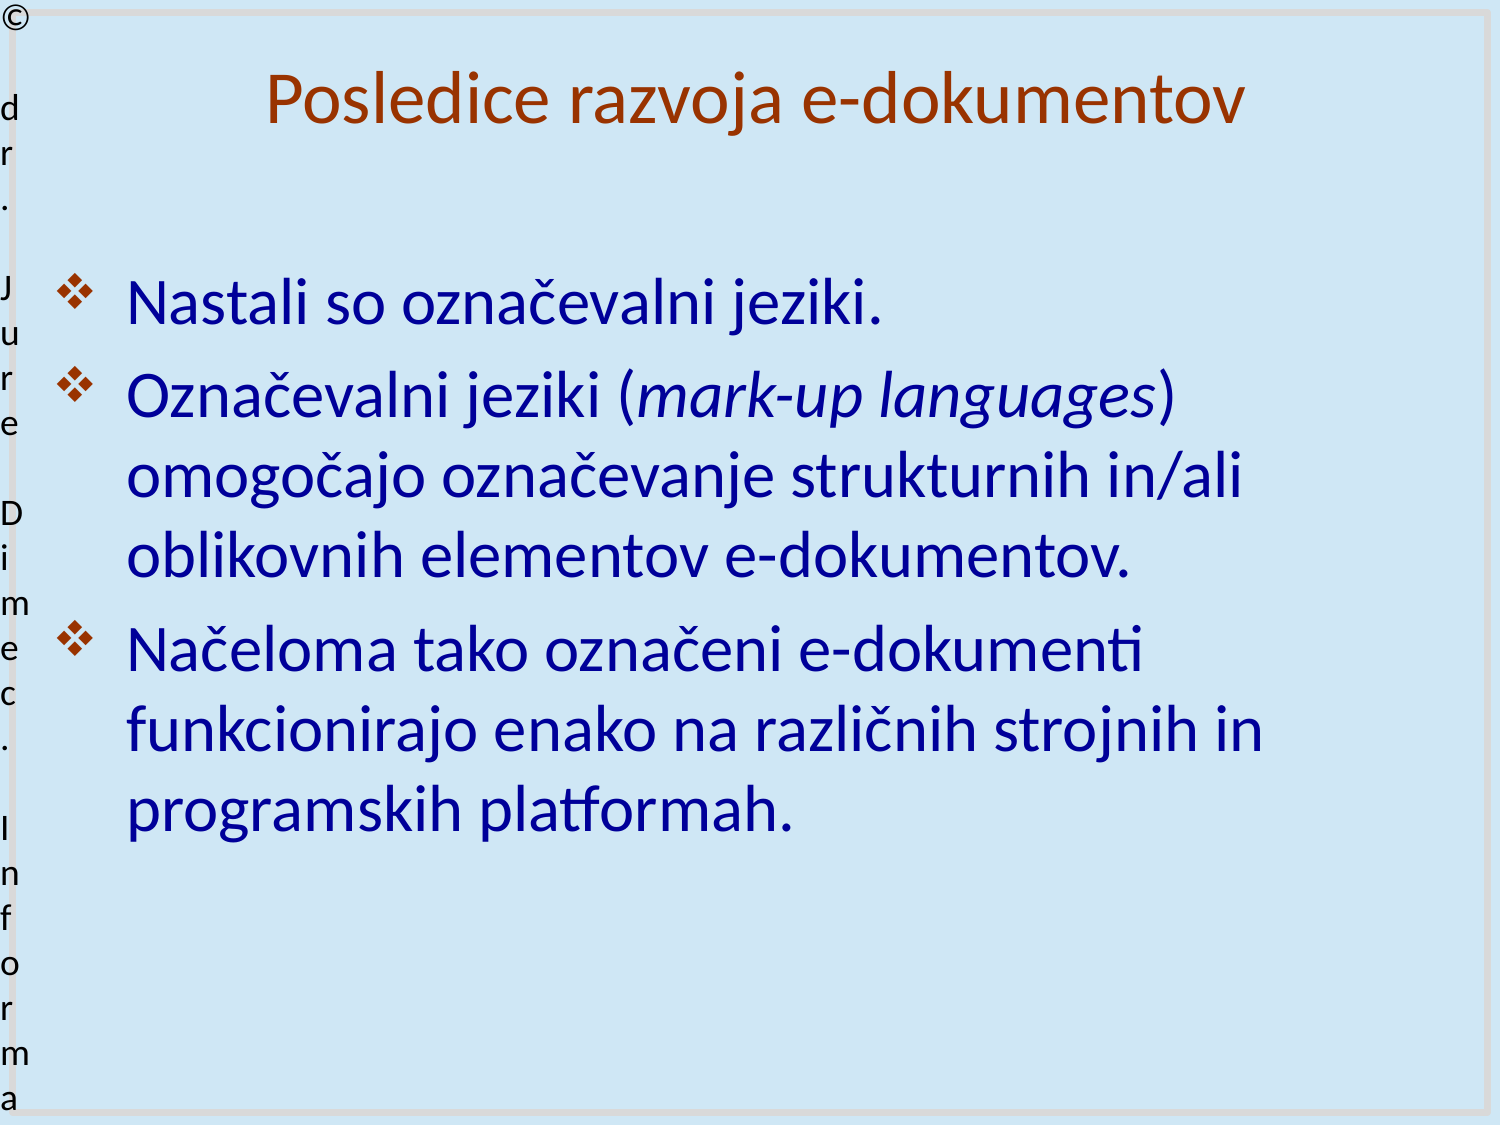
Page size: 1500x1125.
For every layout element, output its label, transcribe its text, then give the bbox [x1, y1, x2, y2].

title Posledice razvoja e-dokumentov [37, 37, 1475, 150]
list Nastali so označevalni jeziki. Označevalni jeziki (mark-up languages) omogočajo označevanje strukturnih in/ali oblikovnih elementov e-dokumentov. Načeloma tako označeni e-dokumenti funkcionirajo enako na različnih strojnih in programskih platformah. [37, 249, 1475, 1050]
